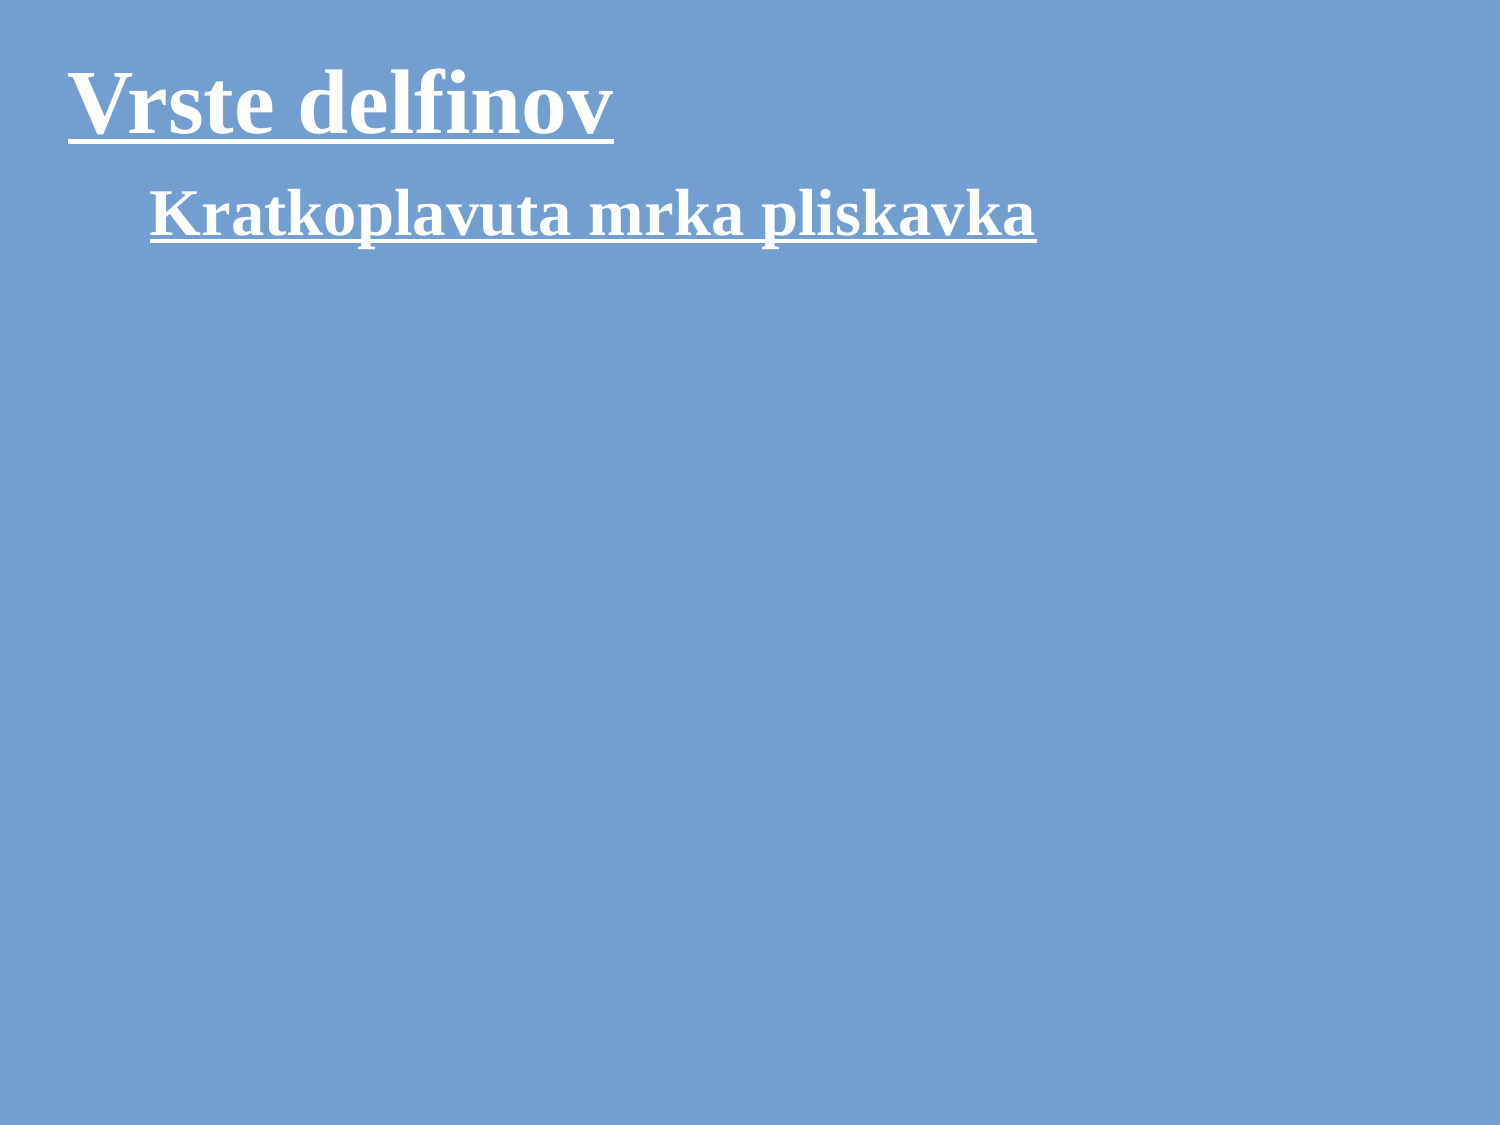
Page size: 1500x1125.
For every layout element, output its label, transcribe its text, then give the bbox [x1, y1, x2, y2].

text_box Vrste delfinov [53, 31, 656, 163]
text_box Kratkoplavuta mrka pliskavka [134, 160, 1064, 256]
